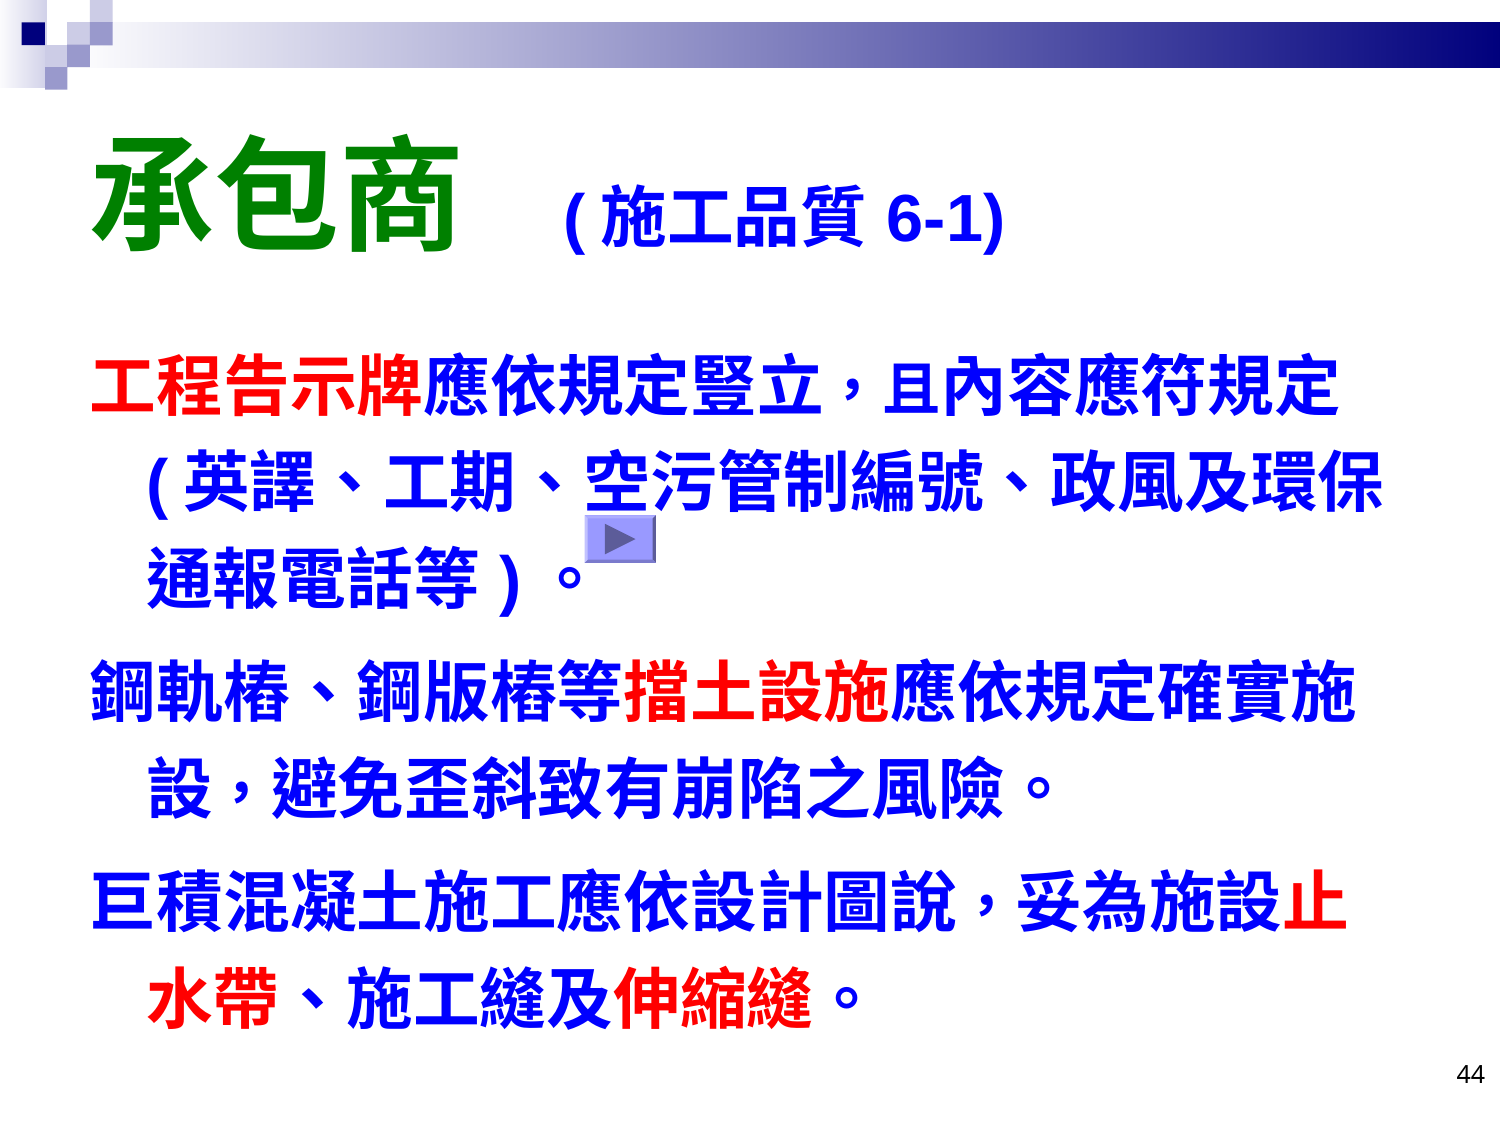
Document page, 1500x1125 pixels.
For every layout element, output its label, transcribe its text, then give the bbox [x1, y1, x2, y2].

list 工程告示牌應依規定豎立，且內容應符規定(英譯、工期、空污管制編號、政風及環保通報電話等)。 鋼軌樁、鋼版樁等擋土設施應依規定確實施設，避免歪斜致有崩陷之風險。 巨積混凝土施工應依設計圖說，妥為施設止水帶、施工縫及伸縮縫。 [74, 324, 1424, 1125]
text_box <number> [1424, 1025, 1500, 1101]
title 承包商 (施工品質6-1) [74, 75, 1426, 300]
text_box [586, 515, 656, 563]
